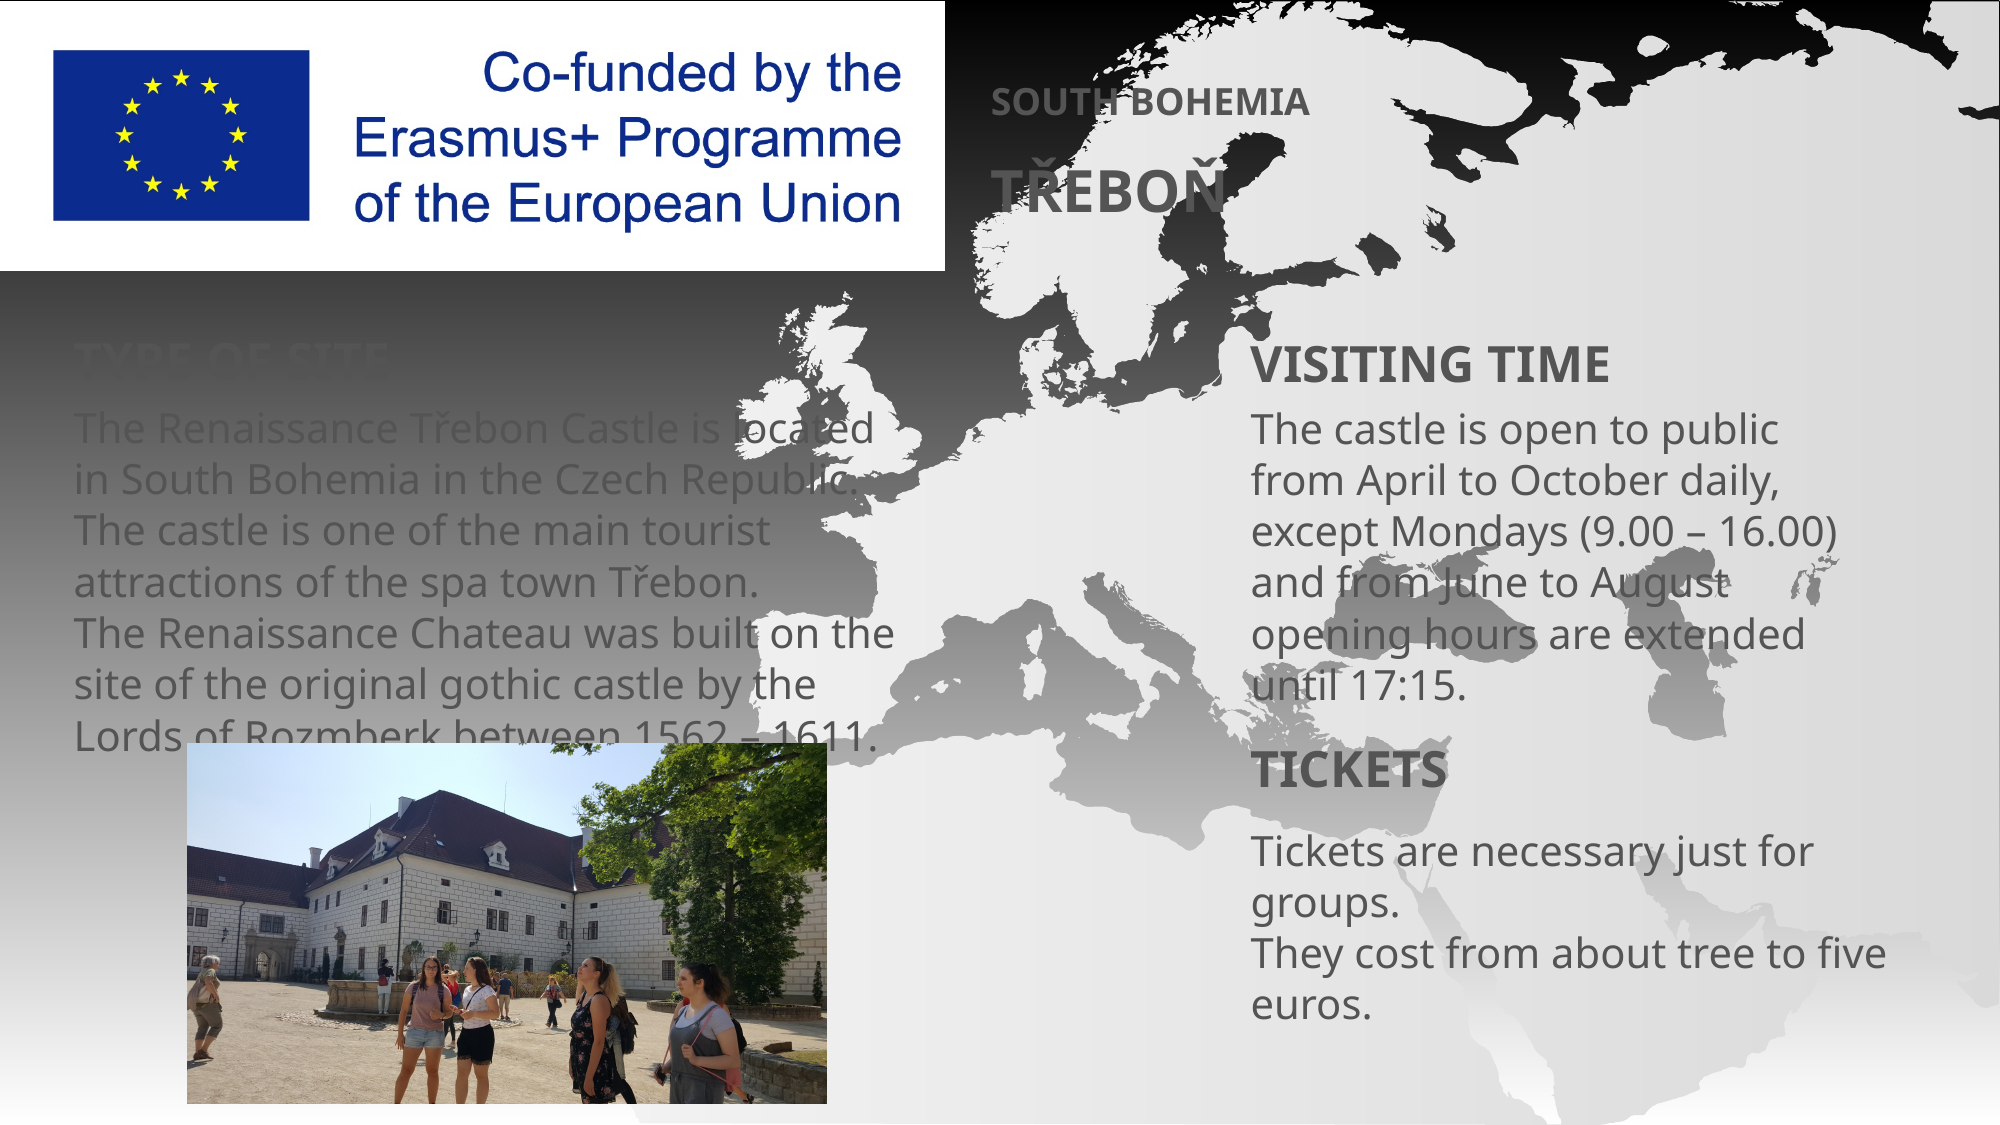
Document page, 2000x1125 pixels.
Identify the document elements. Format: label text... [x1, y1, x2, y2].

text_box SOUTH BOHEMIA TŘEBOŇ [976, 68, 1945, 237]
text_box VISITING TIME [1235, 326, 2000, 403]
text_box The castle is open to public from April to October daily, except Mondays (9.00 – 16.00) and from June to August opening hours are extended until 17:15. [1235, 395, 1854, 719]
picture [0, 1, 945, 271]
picture [187, 743, 827, 1104]
text_box The Renaissance Třebon Castle is located in South Bohemia in the Czech Republic. The castle is one of the main tourist attractions of the spa town Třebon. The Renaissance Chateau was built on the site of the original gothic castle by the Lords of Rozmberk between 1562 – 1611. [58, 395, 933, 769]
text_box TYPE OF SITE [58, 322, 1016, 400]
text_box TICKETS Tickets are necessary just for groups. They cost from about tree to five euros. [1235, 730, 1945, 1125]
